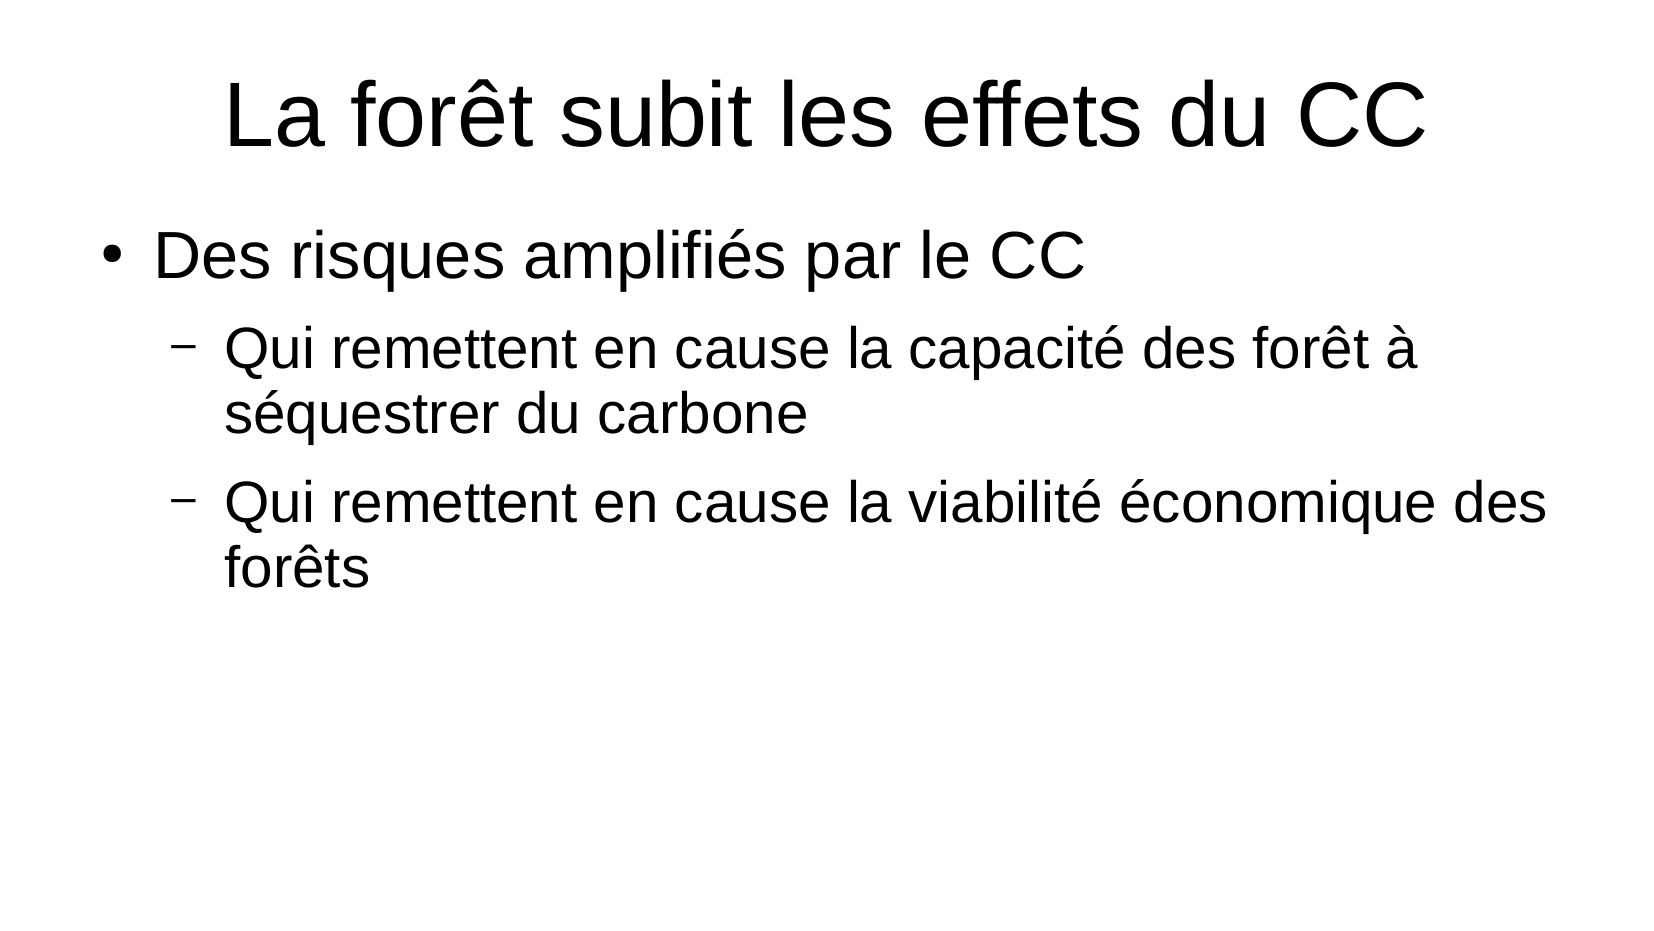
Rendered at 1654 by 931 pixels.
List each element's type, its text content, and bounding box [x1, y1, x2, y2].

title La forêt subit les effets du CC [82, 37, 1571, 193]
list Des risques amplifiés par le CC Qui remettent en cause la capacité des forêt à séquestrer du carbone Qui remettent en cause la viabilité économique des forêts [82, 217, 1571, 758]
